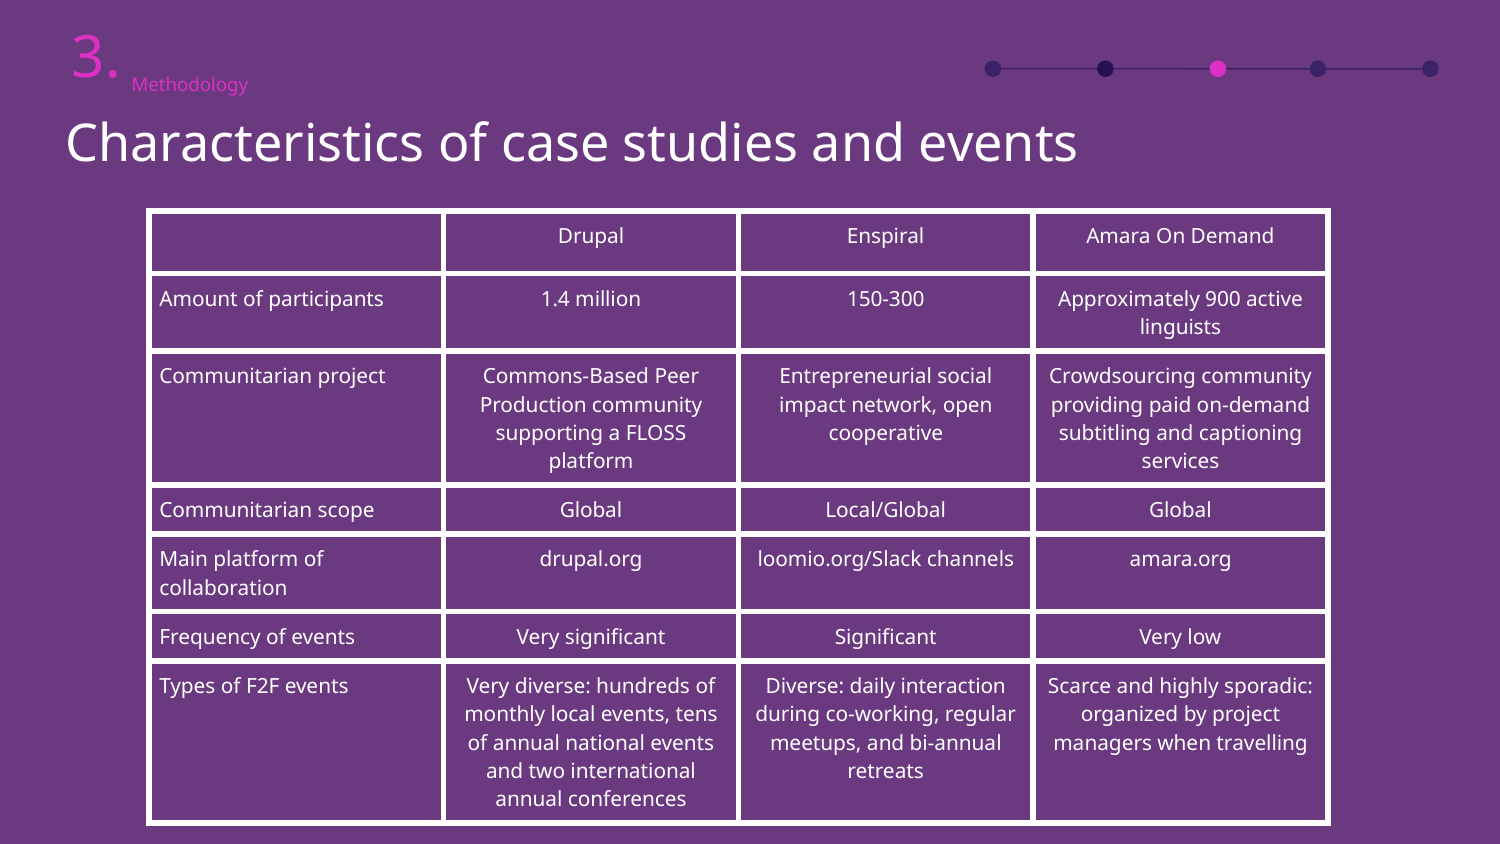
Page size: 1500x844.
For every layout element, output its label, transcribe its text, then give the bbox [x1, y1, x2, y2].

table_header Drupal [446, 214, 736, 271]
table_cell Diverse: daily interaction during co-working, regular meetups, and bi-annual retreats [741, 664, 1030, 820]
table_cell Entrepreneurial social impact network, open cooperative [741, 354, 1030, 482]
table_cell Commons-Based Peer Production community supporting a FLOSS platform [446, 354, 736, 482]
table_cell 150-300 [741, 276, 1030, 348]
table_cell Types of F2F events [152, 664, 441, 820]
text_box [1097, 60, 1114, 78]
text_box [984, 60, 1002, 78]
text_box [1209, 60, 1227, 78]
table_cell drupal.org [446, 537, 736, 609]
text_box [1422, 60, 1439, 78]
table_cell Main platform of collaboration [152, 537, 441, 609]
text_box [1309, 60, 1327, 78]
title Characteristics of case studies and events [50, 94, 1398, 211]
list Methodology [116, 58, 976, 107]
table_cell loomio.org/Slack channels [741, 537, 1030, 609]
table_cell Amount of participants [152, 276, 441, 348]
table_cell Scarce and highly sporadic: organized by project managers when travelling [1036, 664, 1325, 820]
table_cell Very significant [446, 614, 736, 658]
table_cell 1.4 million [446, 276, 736, 348]
table_cell Global [446, 488, 736, 531]
table_cell Local/Global [741, 488, 1030, 531]
table_cell Approximately 900 active linguists [1036, 276, 1325, 348]
table_cell amara.org [1036, 537, 1325, 609]
table_cell Frequency of events [152, 614, 441, 658]
table_cell Crowdsourcing community providing paid on-demand subtitling and captioning services [1036, 354, 1325, 482]
title 3. [56, 4, 165, 111]
table_header Amara On Demand [1036, 214, 1325, 271]
table_cell Significant [741, 614, 1030, 658]
table_cell Very low [1036, 614, 1325, 658]
table_cell Communitarian scope [152, 488, 441, 531]
table_cell Communitarian project [152, 354, 441, 482]
table_cell Very diverse: hundreds of monthly local events, tens of annual national events and two international annual conferences [446, 664, 736, 820]
table_header Enspiral [741, 214, 1030, 271]
table_cell Global [1036, 488, 1325, 531]
table_header [152, 214, 441, 271]
